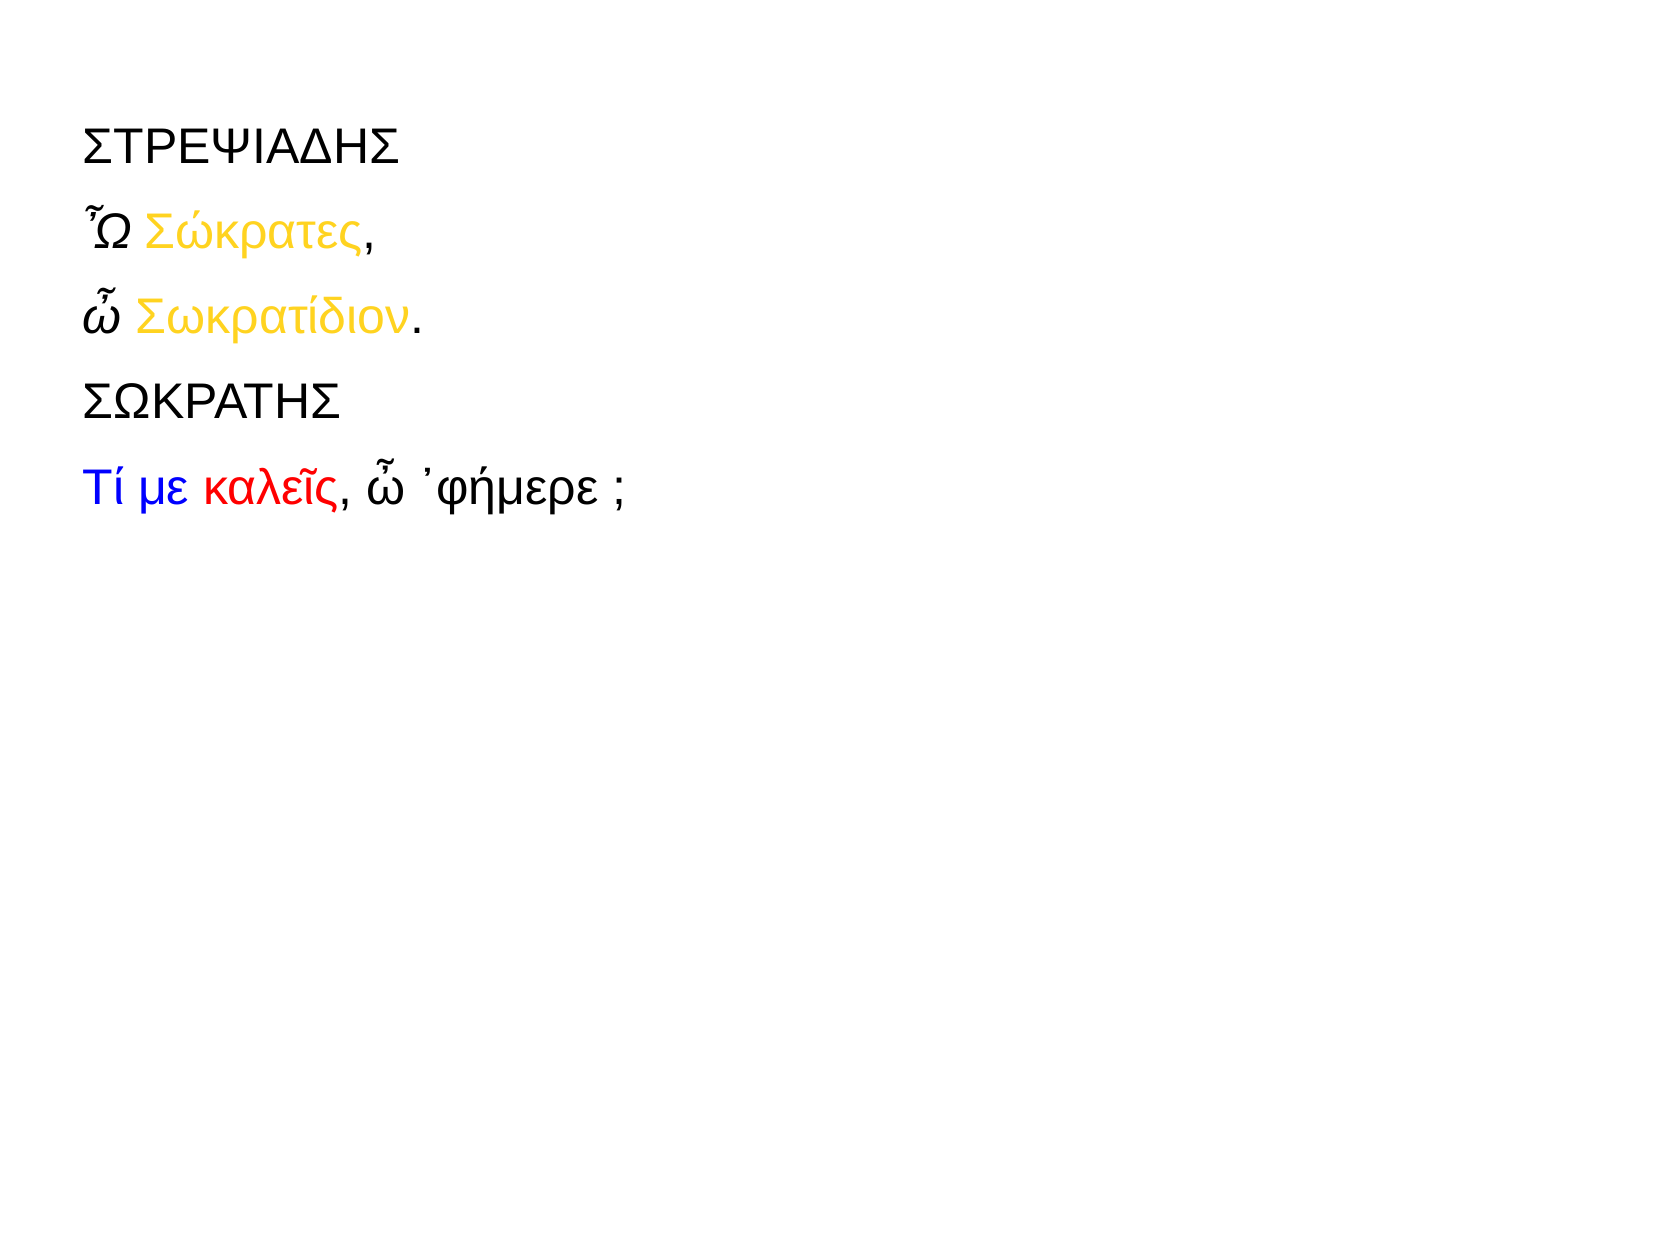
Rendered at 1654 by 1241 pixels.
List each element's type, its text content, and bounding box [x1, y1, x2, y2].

list ΣΤΡΕΨΙΑΔΗΣ Ὦ Σώκρατες, ὦ Σωκρατίδιον. ΣΩΚΡΑΤΗΣ Τί με καλεῖς, ὦ ᾿φήμερε ; [82, 118, 1571, 1153]
